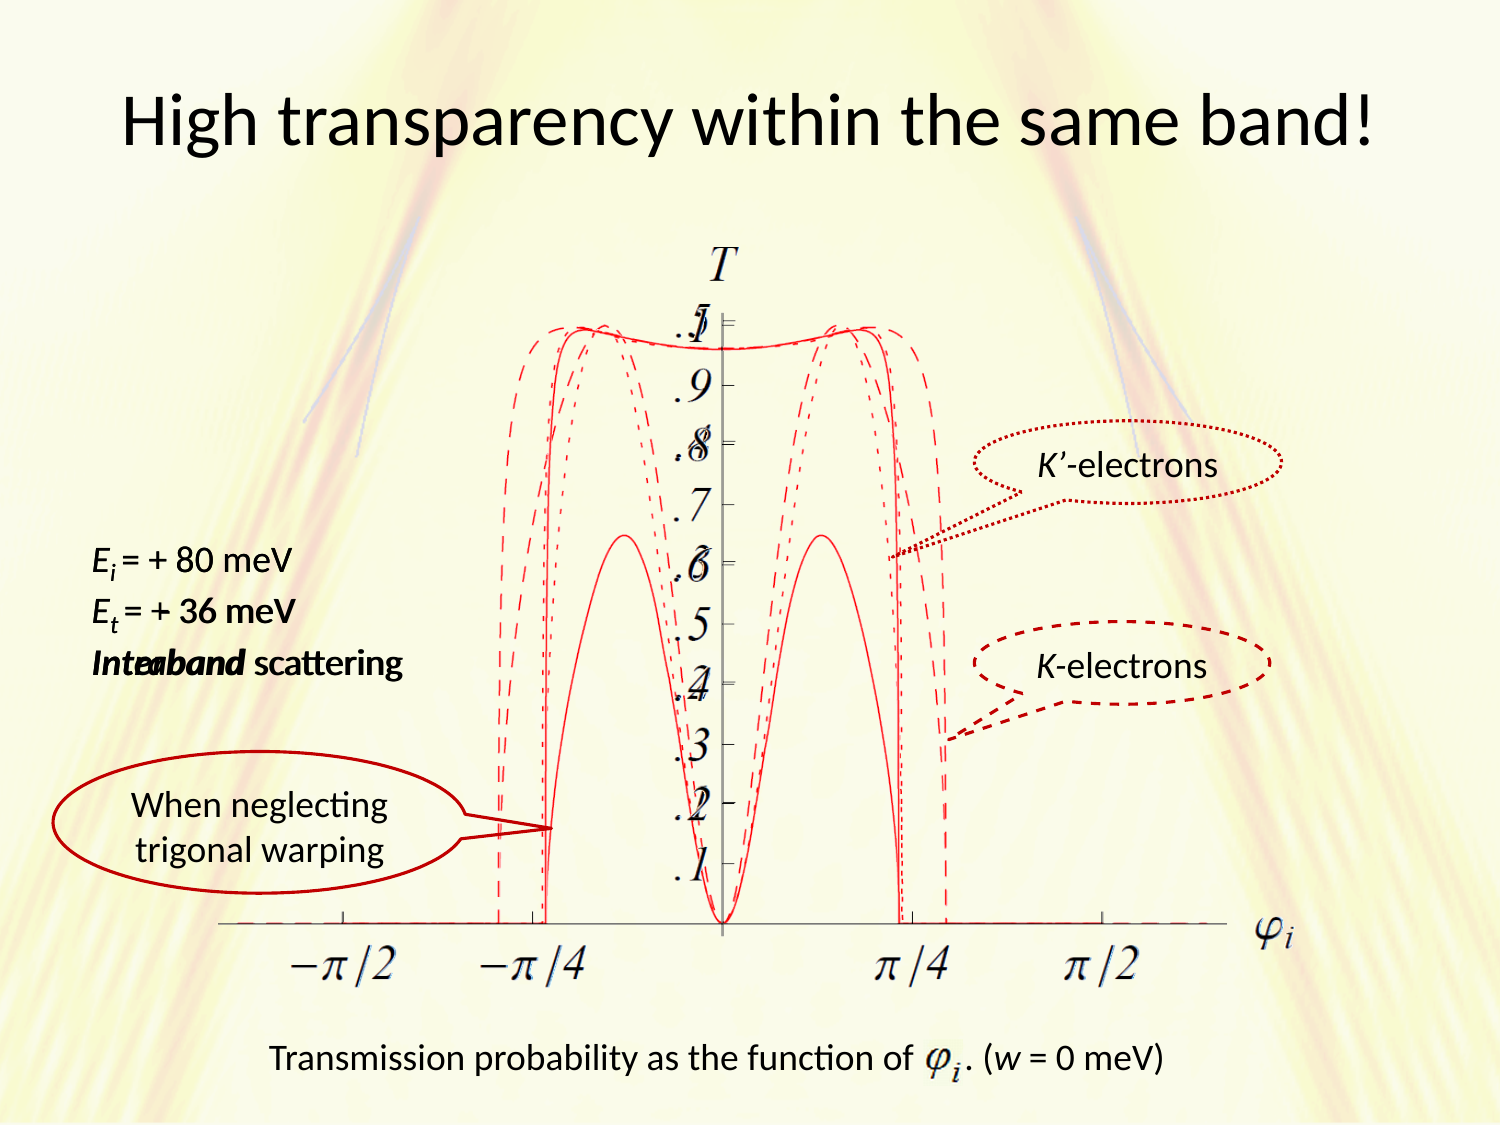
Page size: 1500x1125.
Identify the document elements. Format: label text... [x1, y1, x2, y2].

text_box K’-electrons [892, 420, 1282, 558]
title High transparency within the same band! [75, 21, 1426, 209]
text_box Ei = + 80 meV Et = + 36 meV Intraband scattering [76, 527, 218, 691]
text_box Transmission probability as the function of . (w = 0 meV) [253, 1021, 1199, 1095]
text_box K-electrons [948, 621, 1270, 740]
text_box When neglecting trigonal warping [53, 751, 552, 894]
picture [0, 0, 1500, 1125]
